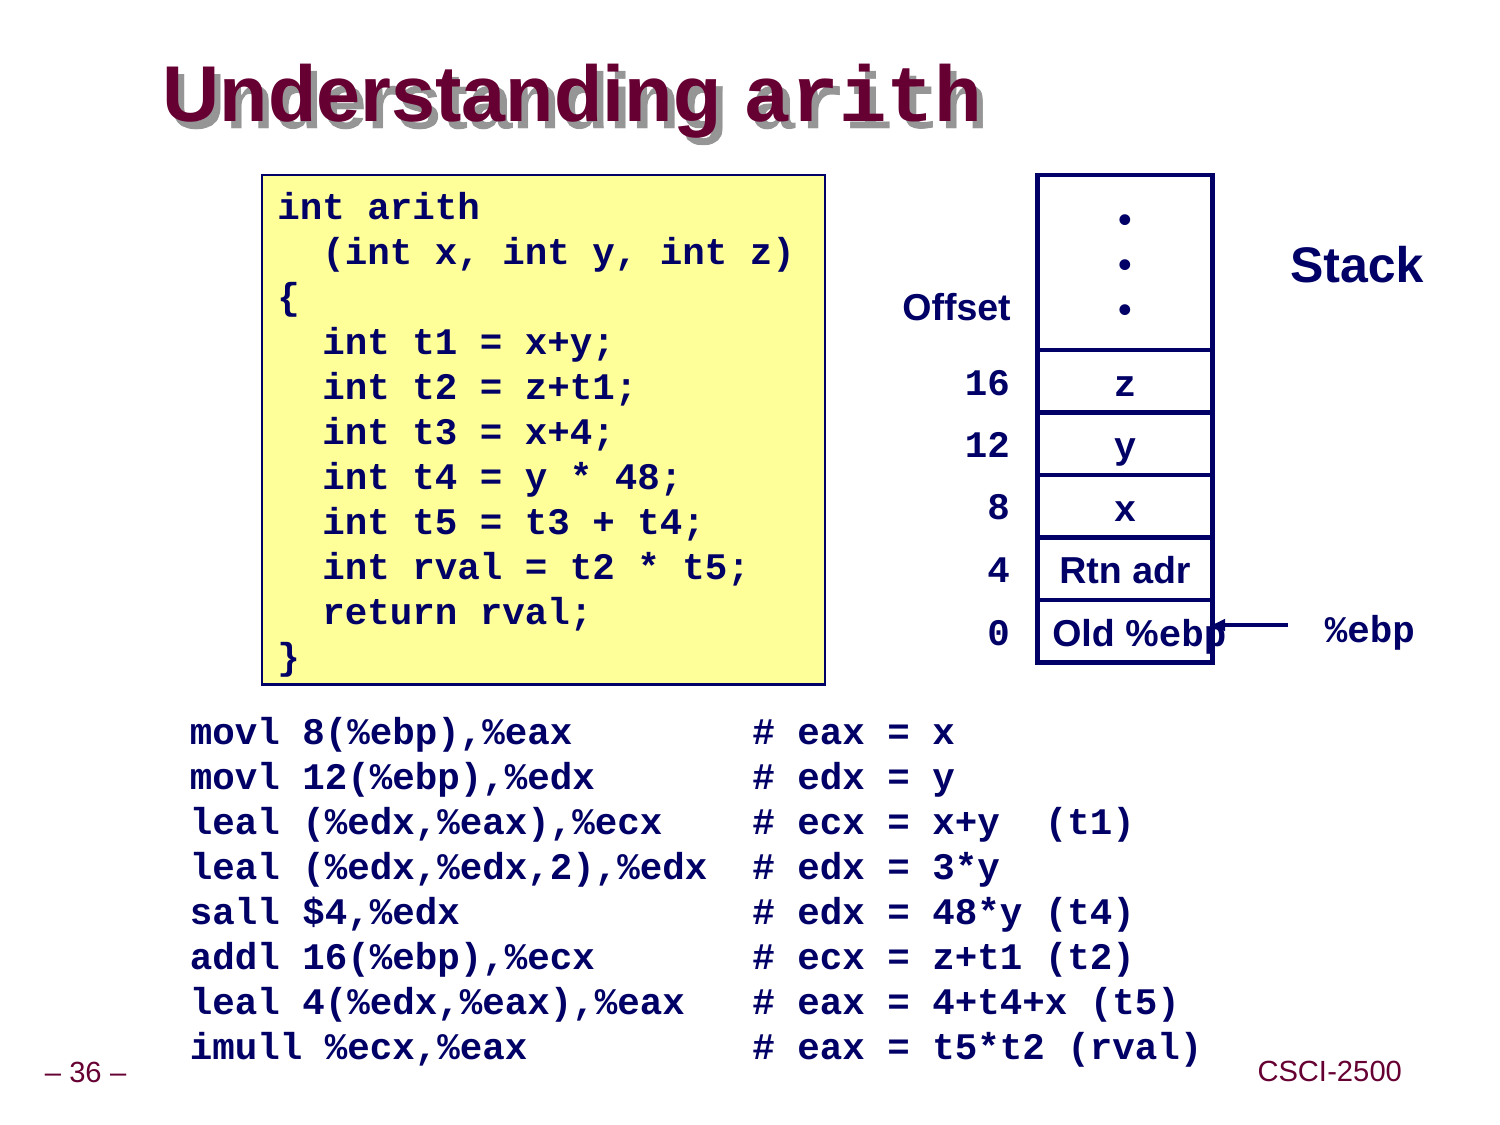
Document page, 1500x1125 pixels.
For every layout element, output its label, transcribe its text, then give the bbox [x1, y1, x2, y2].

text_box Stack [1275, 224, 1439, 301]
text_box 8 [950, 474, 1048, 536]
text_box Rtn adr [1037, 537, 1213, 600]
text_box movl 8(%ebp),%eax # eax = x movl 12(%ebp),%edx # edx = y leal (%edx,%eax),%ecx # ecx = x+y (t1) leal (%edx,%edx,2),%edx # edx = 3*y sall $4,%edx # edx = 48*y (t4) addl 16(%ebp),%ecx # ecx = z+t1 (t2) leal 4(%edx,%eax),%eax # eax = 4+t4+x (t5) imull %ecx,%eax # eax = t5*t2 (rval) [137, 699, 1250, 1075]
text_box %ebp [1309, 596, 1430, 658]
text_box y [1037, 413, 1213, 474]
text_box x [1037, 474, 1213, 537]
text_box 12 [950, 412, 1048, 473]
text_box 0 [950, 599, 1048, 661]
text_box • • • [1037, 174, 1213, 350]
text_box Offset [887, 274, 1026, 336]
text_box 16 [950, 349, 1048, 411]
text_box 4 [950, 537, 1048, 598]
title Understanding arith [162, 45, 1149, 149]
text_box Old %ebp [1037, 600, 1213, 663]
text_box z [1037, 350, 1213, 413]
text_box int arith (int x, int y, int z) { int t1 = x+y; int t2 = z+t1; int t3 = x+4; int t4 = y * 48; int t5 = t3 + t4; int rval = t2 * t5; return rval; } [262, 174, 825, 685]
